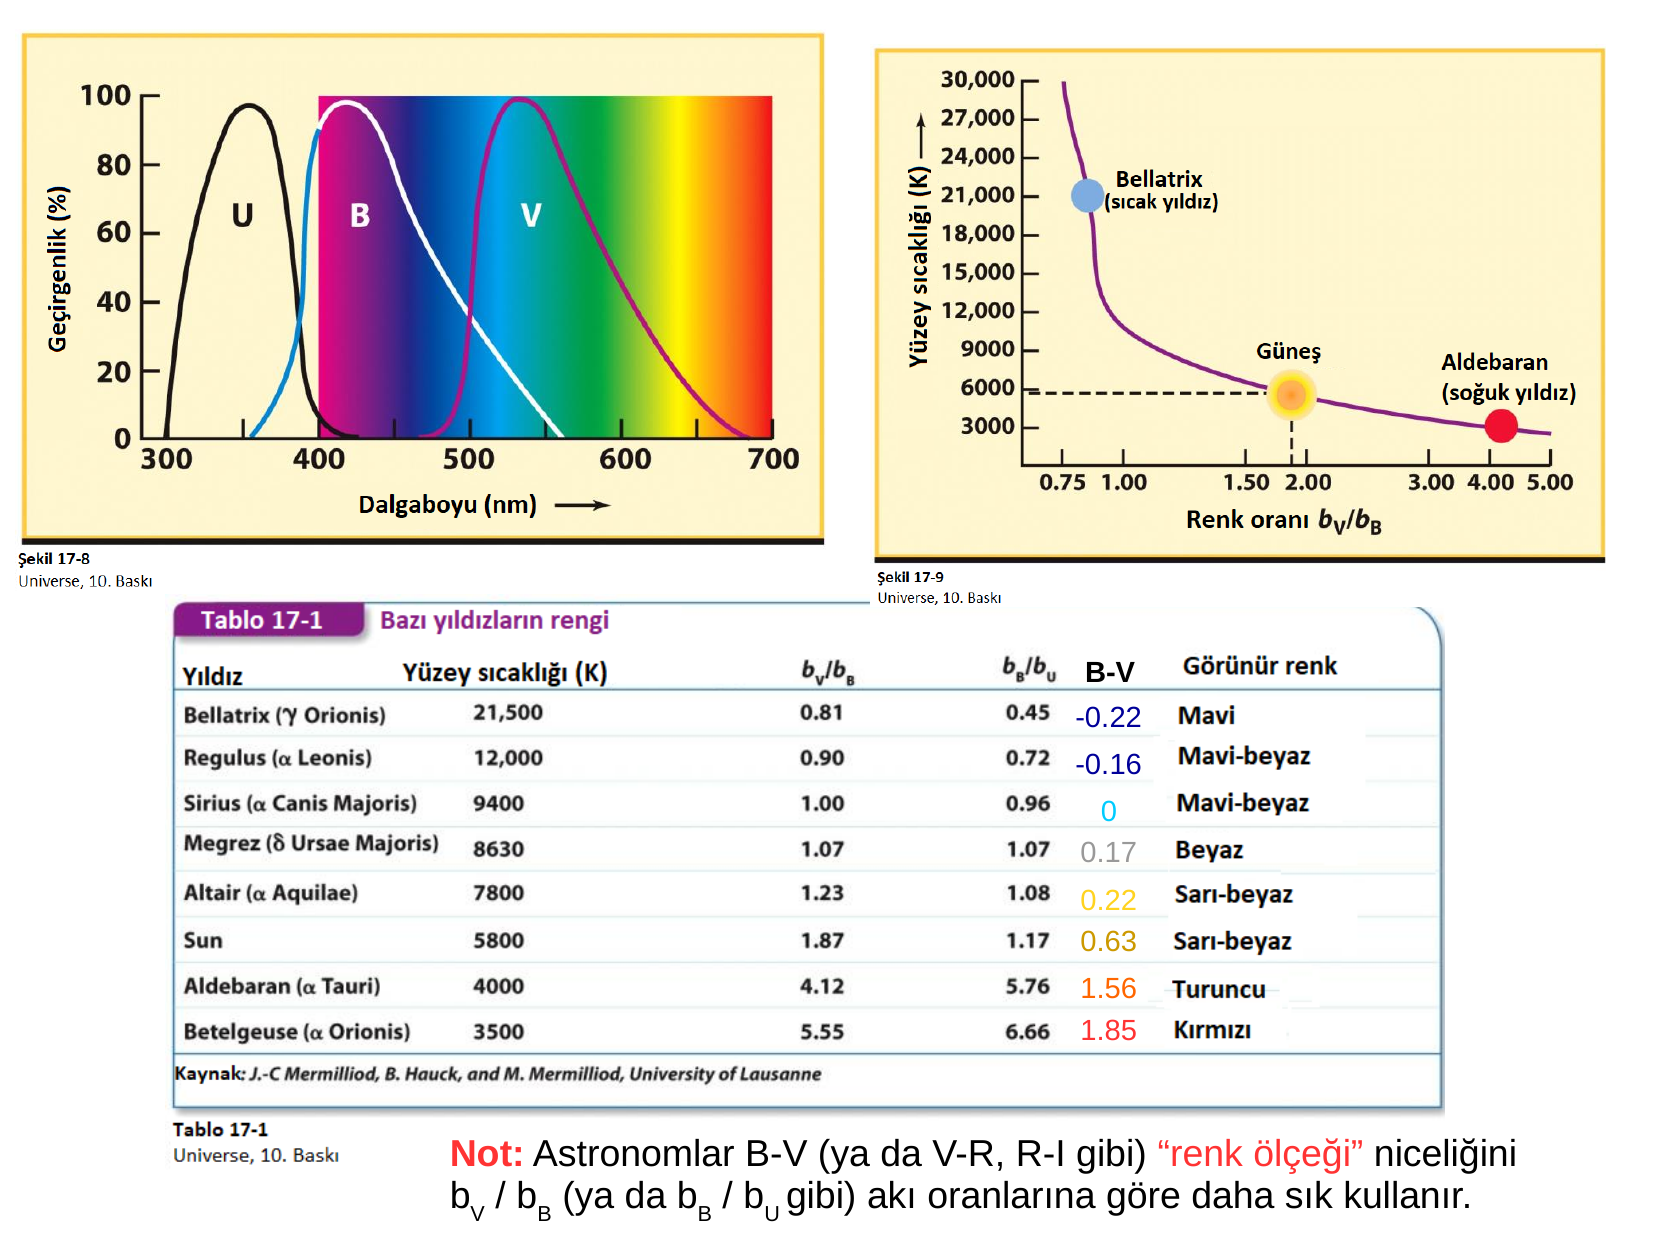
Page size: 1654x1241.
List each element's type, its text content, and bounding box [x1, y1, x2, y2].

text_box -0.22 [1056, 693, 1162, 740]
text_box Not: Astronomlar B-V (ya da V-R, R-I gibi) “renk ölçeği” niceliğini bV / bB (ya da bB / bU gibi) akı oranlarına göre daha sık kullanır. [435, 1125, 1561, 1234]
text_box 0.17 [1056, 829, 1162, 876]
text_box 0 [1056, 787, 1162, 829]
text_box -0.16 [1056, 740, 1162, 787]
text_box B-V [1065, 648, 1156, 693]
text_box 1.56 [1056, 964, 1162, 1006]
picture [15, 29, 826, 592]
text_box 0.63 [1056, 917, 1162, 964]
text_box 0.22 [1056, 876, 1162, 917]
text_box 1.85 [1056, 1006, 1162, 1054]
picture [165, 44, 1606, 1174]
